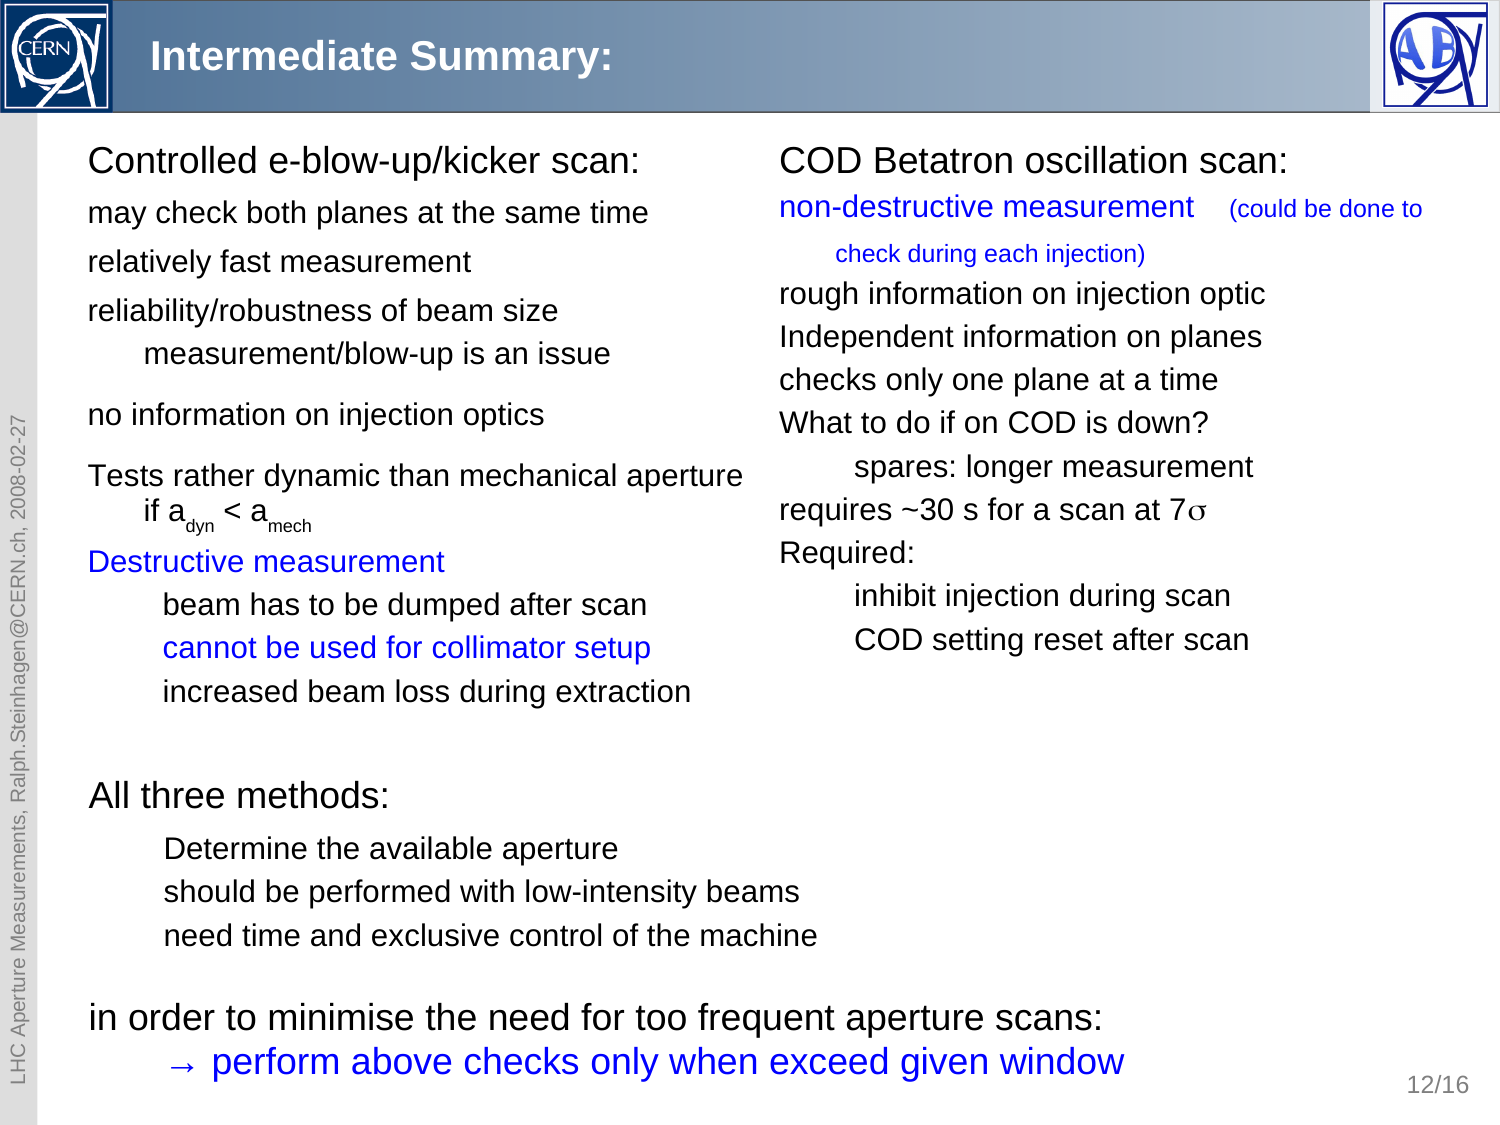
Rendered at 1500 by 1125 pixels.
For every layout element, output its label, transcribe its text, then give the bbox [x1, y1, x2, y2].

picture [0, 0, 113, 113]
title Intermediate Summary: [150, 0, 1201, 113]
picture [1382, 1, 1489, 108]
list COD Betatron oscillation scan: non-destructive measurement (could be done to check during each injection) rough information on injection optic Independent information on planes checks only one plane at a time What to do if on COD is down? spares: longer measurement requires ~30 s for a scan at 7s Required: inhibit injection during scan COD setting reset after scan [779, 137, 1438, 709]
list Controlled e-blow-up/kicker scan: may check both planes at the same time relatively fast measurement reliability/robustness of beam size measurement/blow-up is an issue no information on injection optics Tests rather dynamic than mechanical aperture if adyn < amech Destructive measurement beam has to be dumped after scan cannot be used for collimator setup increased beam loss during extraction [87, 137, 747, 715]
list All three methods: Determine the available aperture should be performed with low-intensity beams need time and exclusive control of the machine in order to minimise the need for too frequent aperture scans: → perform above checks only when exceed given window [88, 773, 1447, 1092]
